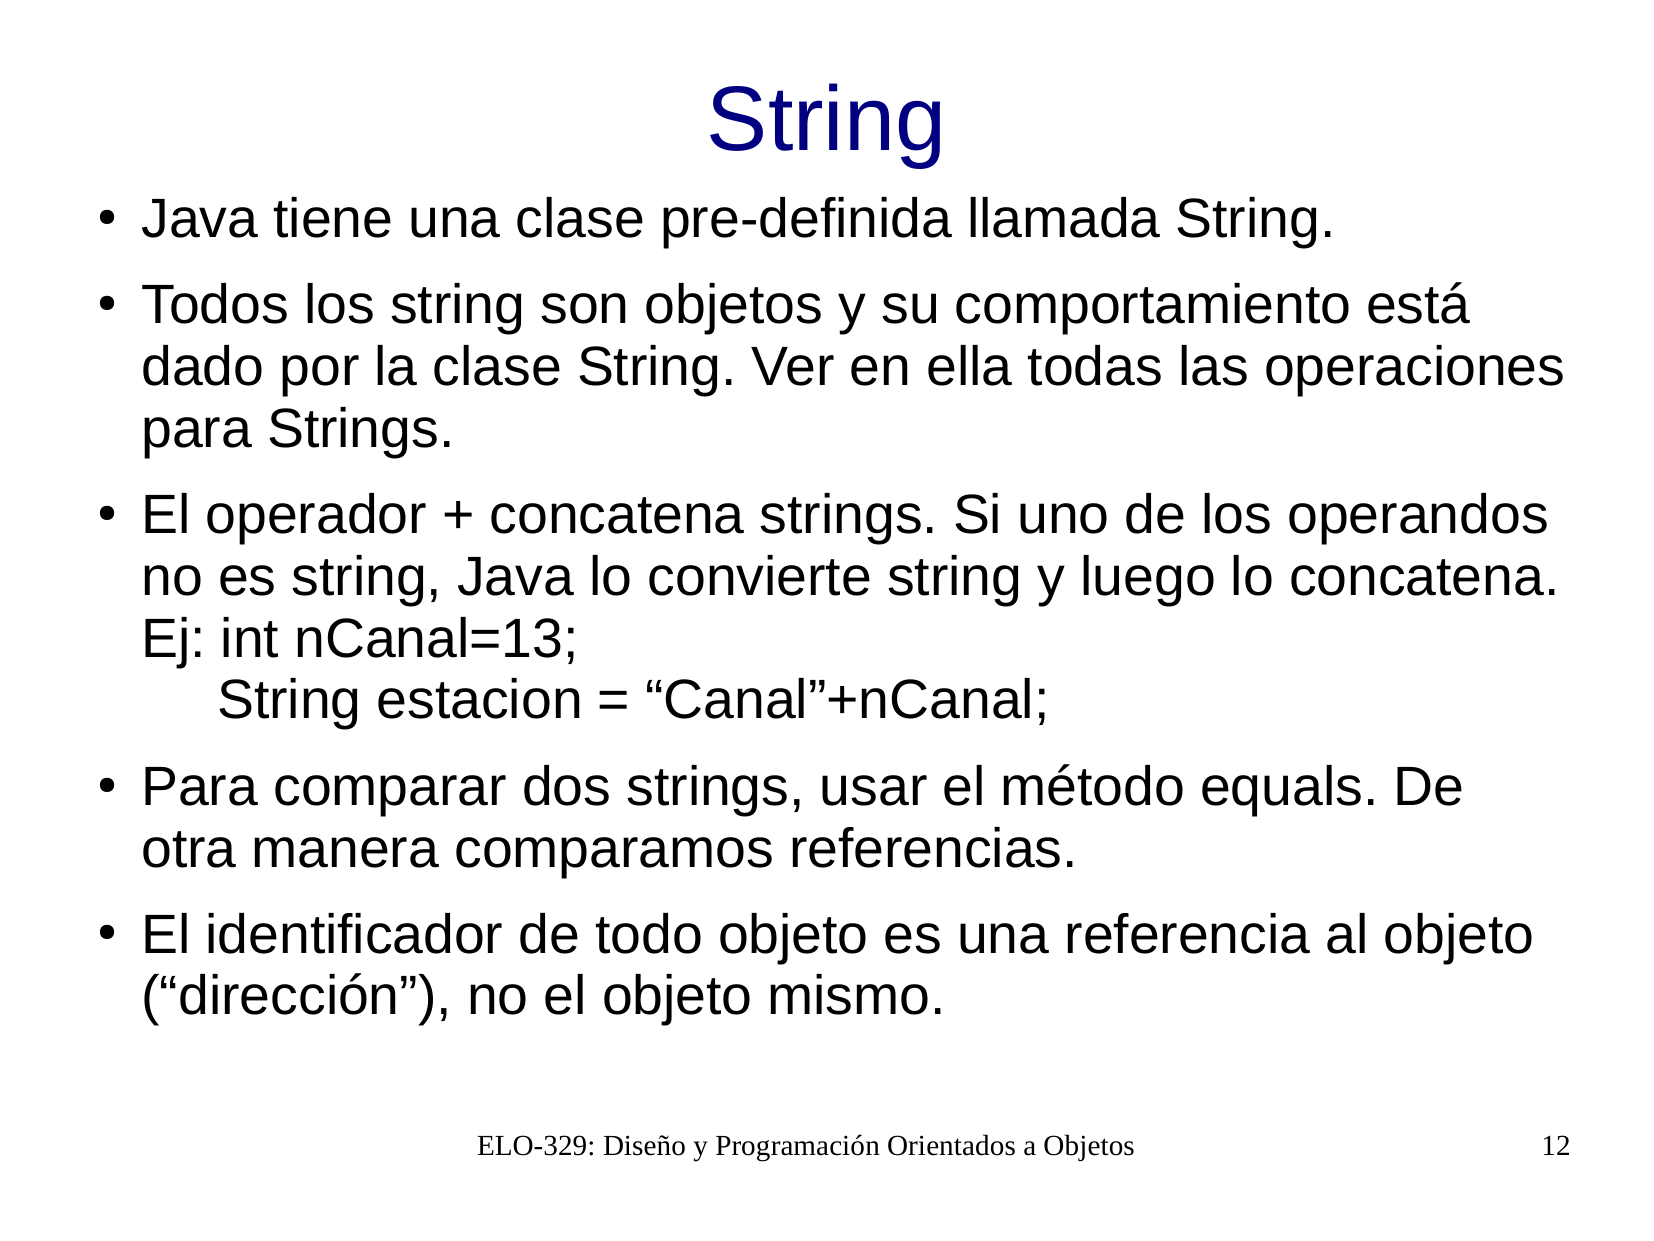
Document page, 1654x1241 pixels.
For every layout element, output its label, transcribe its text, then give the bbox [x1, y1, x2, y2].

list Java tiene una clase pre-definida llamada String. Todos los string son objetos y su comportamiento está dado por la clase String. Ver en ella todas las operaciones para Strings. El operador + concatena strings. Si uno de los operandos no es string, Java lo convierte string y luego lo concatena. Ej: int nCanal=13; String estacion = “Canal”+nCanal; Para comparar dos strings, usar el método equals. De otra manera comparamos referencias. El identificador de todo objeto es una referencia al objeto (“dirección”), no el objeto mismo. [82, 187, 1571, 1088]
title String [82, 49, 1571, 187]
